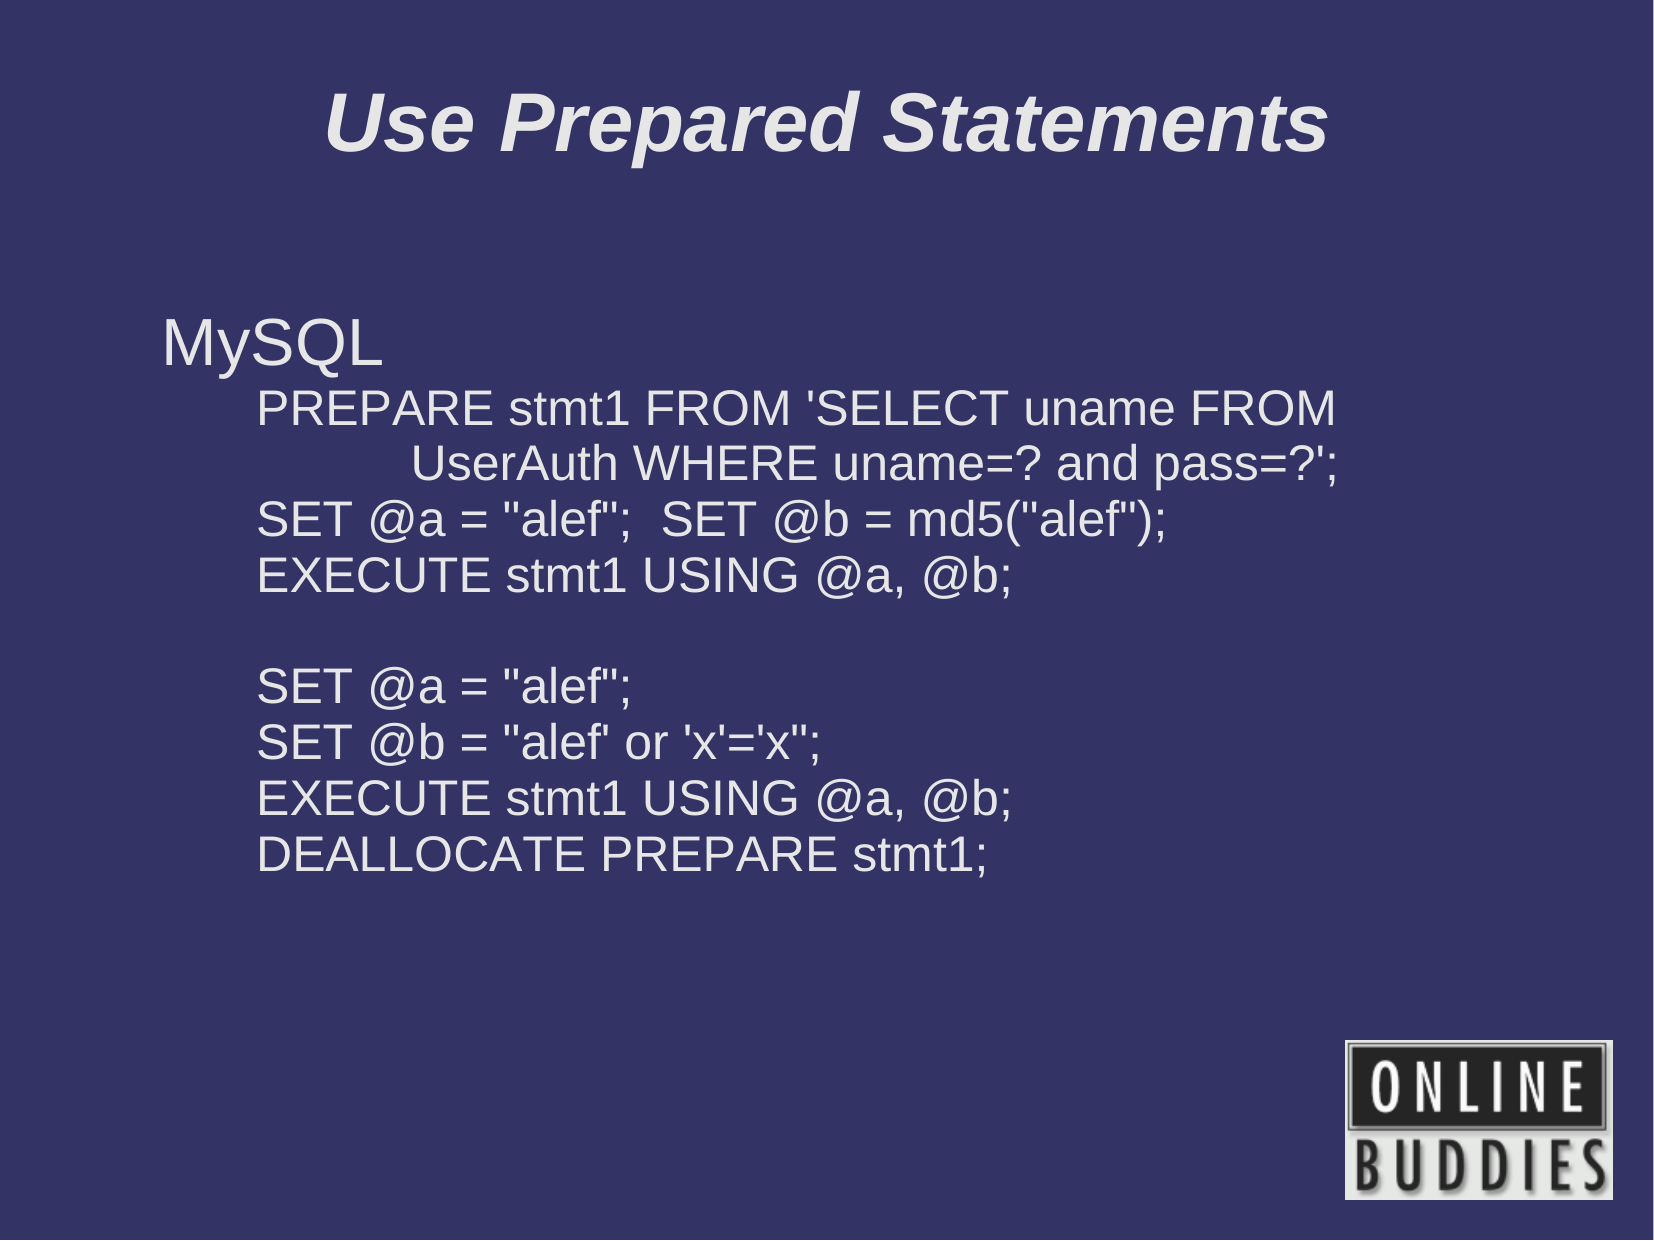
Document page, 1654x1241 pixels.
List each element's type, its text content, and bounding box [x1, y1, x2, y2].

title Use Prepared Statements [121, 19, 1534, 227]
list MySQL PREPARE stmt1 FROM 'SELECT uname FROM UserAuth WHERE uname=? and pass=?'; SET @a = "alef"; SET @b = md5("alef"); EXECUTE stmt1 USING @a, @b; SET @a = "alef"; SET @b = "alef' or 'x'='x"; EXECUTE stmt1 USING @a, @b; DEALLOCATE PREPARE stmt1; [150, 230, 1541, 1012]
picture [1345, 1040, 1613, 1200]
